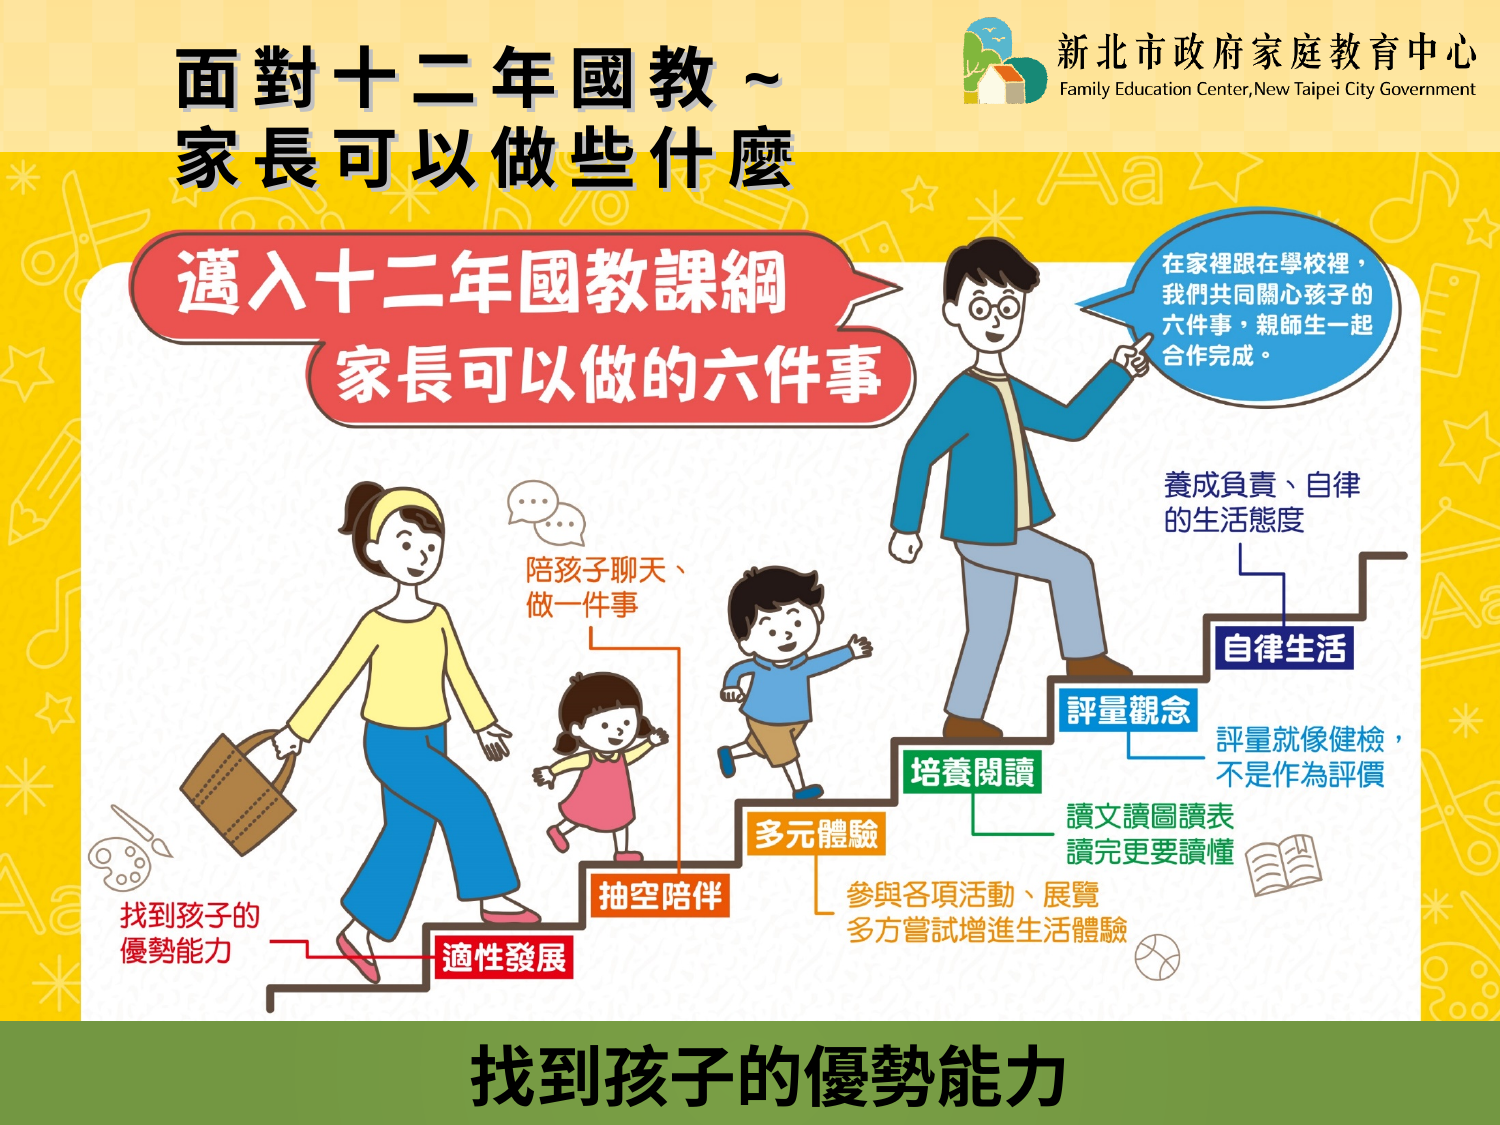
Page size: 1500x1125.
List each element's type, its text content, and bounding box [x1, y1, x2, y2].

picture [0, 152, 1500, 1021]
text_box 找到孩子的優勢能力 [455, 1028, 1086, 1123]
text_box 面對十二年國教~家長可以做些什麼 [158, 29, 845, 204]
